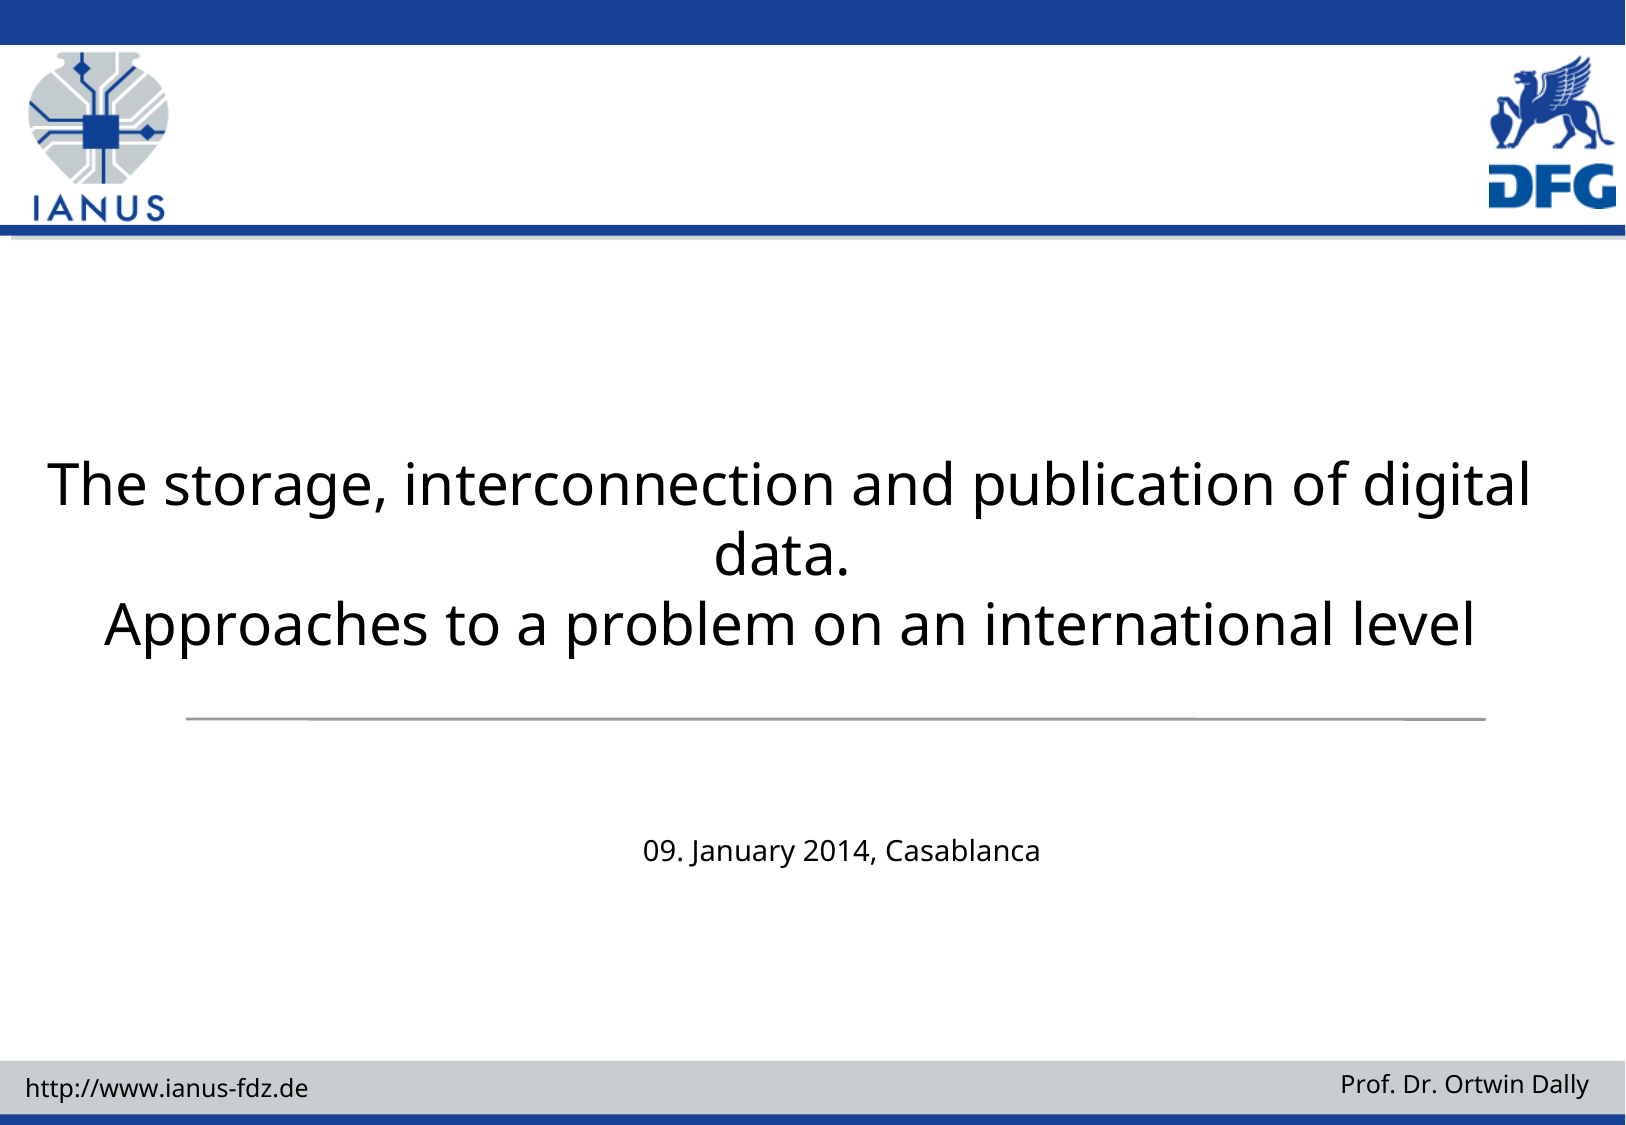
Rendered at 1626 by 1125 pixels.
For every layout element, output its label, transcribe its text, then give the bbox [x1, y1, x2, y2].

text_box 09. January 2014, Casablanca [422, 758, 1262, 941]
picture [17, 45, 180, 224]
text_box The storage, interconnection and publication of digital data. Approaches to a problem on an international level [0, 444, 1593, 591]
picture [1489, 54, 1616, 209]
